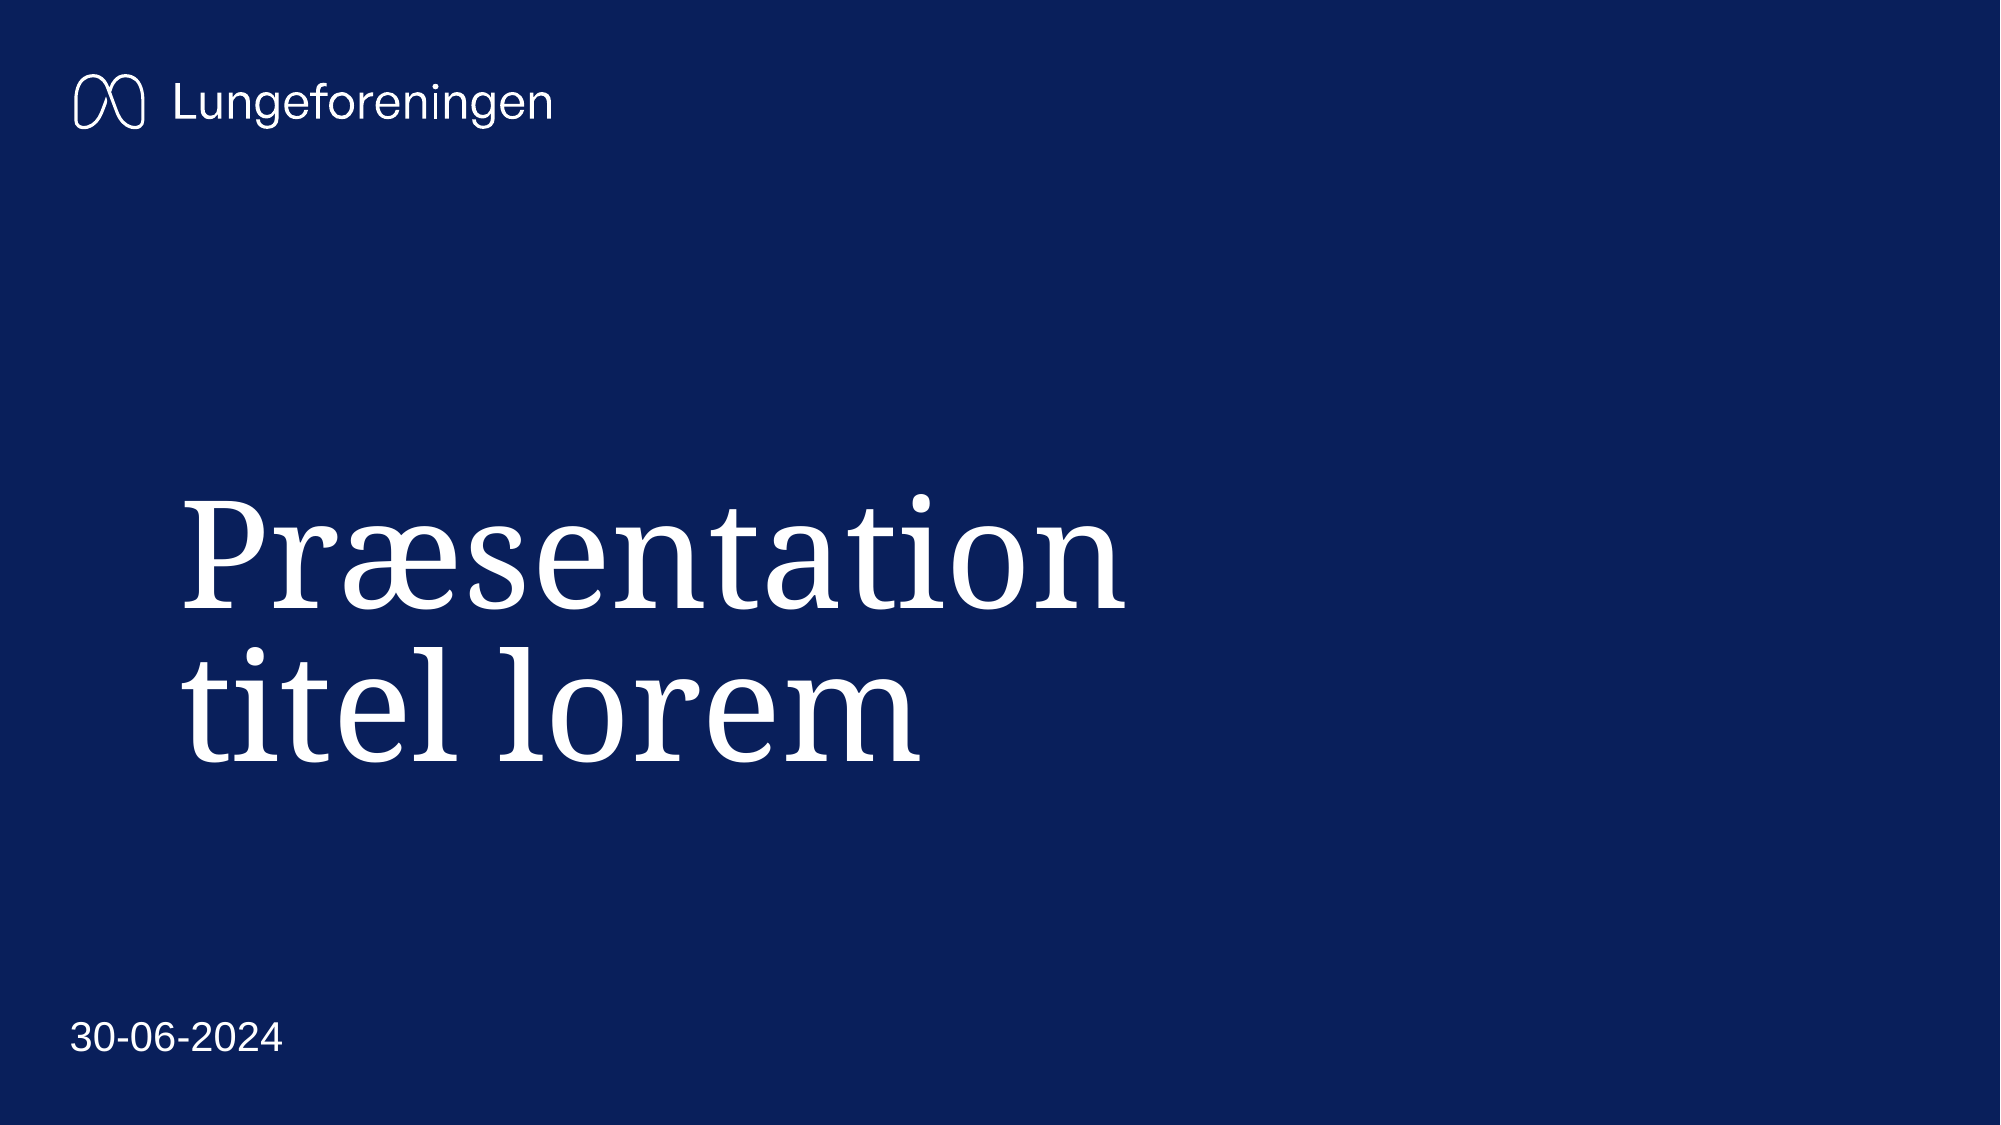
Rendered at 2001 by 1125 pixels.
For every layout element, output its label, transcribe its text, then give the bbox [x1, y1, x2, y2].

title Præsentation titel lorem [164, 478, 1465, 771]
text_box 30-06-2024 [54, 981, 505, 1088]
